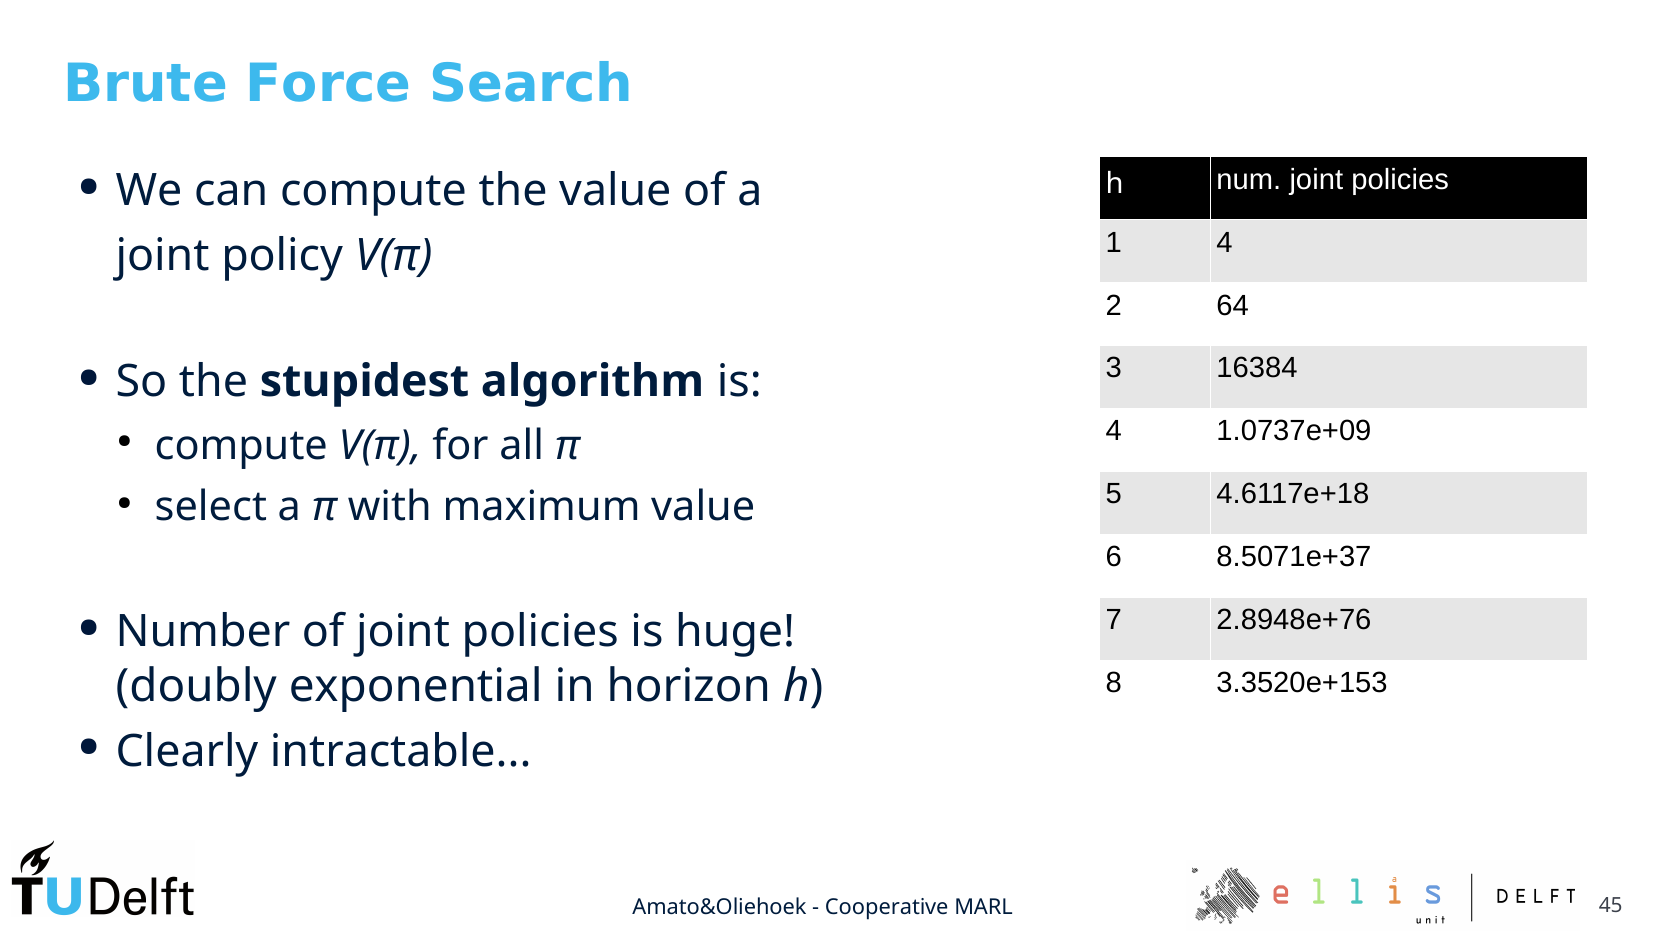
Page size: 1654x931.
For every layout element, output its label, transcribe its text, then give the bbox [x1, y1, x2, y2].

table_header h [1100, 157, 1210, 219]
table_cell 1 [1100, 220, 1210, 282]
picture [11, 840, 195, 917]
table_cell 2.8948e+76 [1211, 598, 1587, 660]
table_cell 4 [1211, 220, 1587, 282]
table_cell 3 [1100, 346, 1210, 408]
table_cell 3.3520e+153 [1211, 661, 1587, 722]
table_cell 64 [1211, 283, 1587, 345]
table_cell 4.6117e+18 [1211, 472, 1587, 534]
table_cell 6 [1100, 535, 1210, 597]
picture [1186, 860, 1580, 931]
list We can compute the value of a joint policy V(π) So the stupidest algorithm is: compute V(π), for all π select a π with maximum value Number of joint policies is huge! (doubly exponential in horizon h) Clearly intractable... [63, 161, 1571, 776]
table_cell 5 [1100, 472, 1210, 534]
title Brute Force Search [63, 12, 1571, 112]
table_header num. joint policies [1211, 157, 1587, 219]
table_cell 8 [1100, 661, 1210, 722]
table_cell 8.5071e+37 [1211, 535, 1587, 597]
table_cell 1.0737e+09 [1211, 409, 1587, 471]
table_cell 7 [1100, 598, 1210, 660]
table_cell 16384 [1211, 346, 1587, 408]
table_cell 4 [1100, 409, 1210, 471]
table_cell 2 [1100, 283, 1210, 345]
